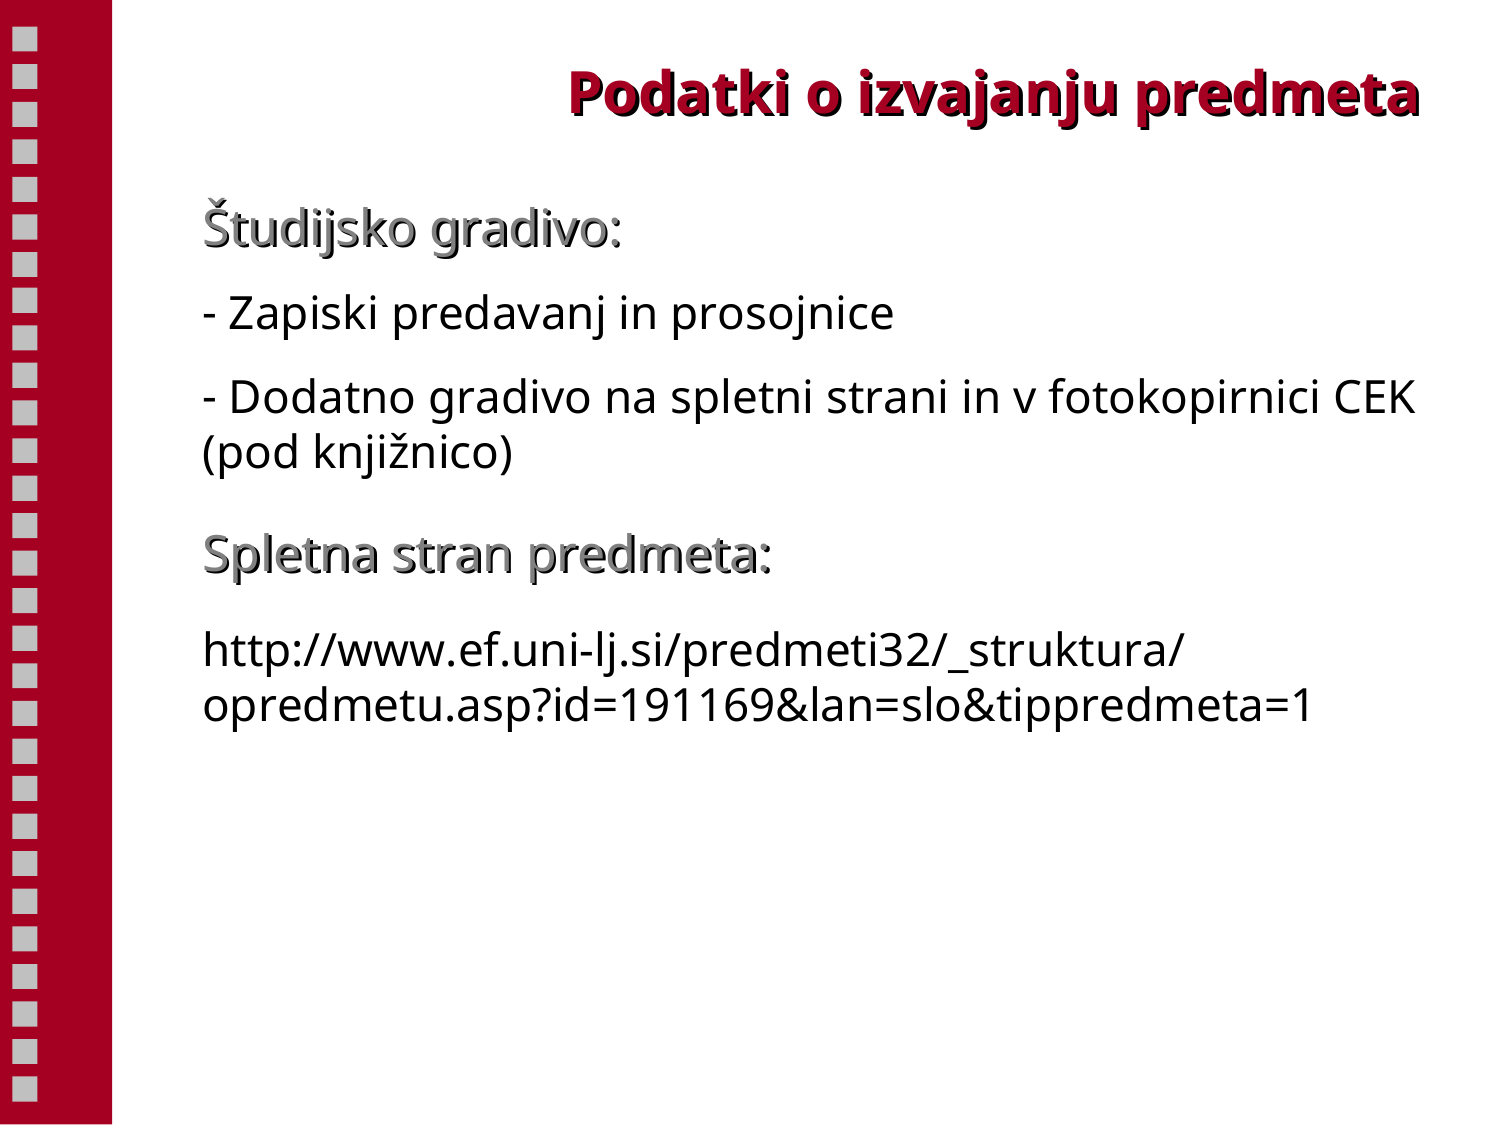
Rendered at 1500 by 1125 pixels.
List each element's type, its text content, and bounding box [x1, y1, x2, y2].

text_box Podatki o izvajanju predmeta [187, 18, 1436, 161]
text_box Študijsko gradivo: Zapiski predavanj in prosojnice Dodatno gradivo na spletni strani in v fotokopirnici CEK (pod knjižnico) Spletna stran predmeta: http://www.ef.uni-lj.si/predmeti32/_struktura/opredmetu.asp?id=191169&lan=slo&tippredmeta=1 [187, 187, 1447, 739]
